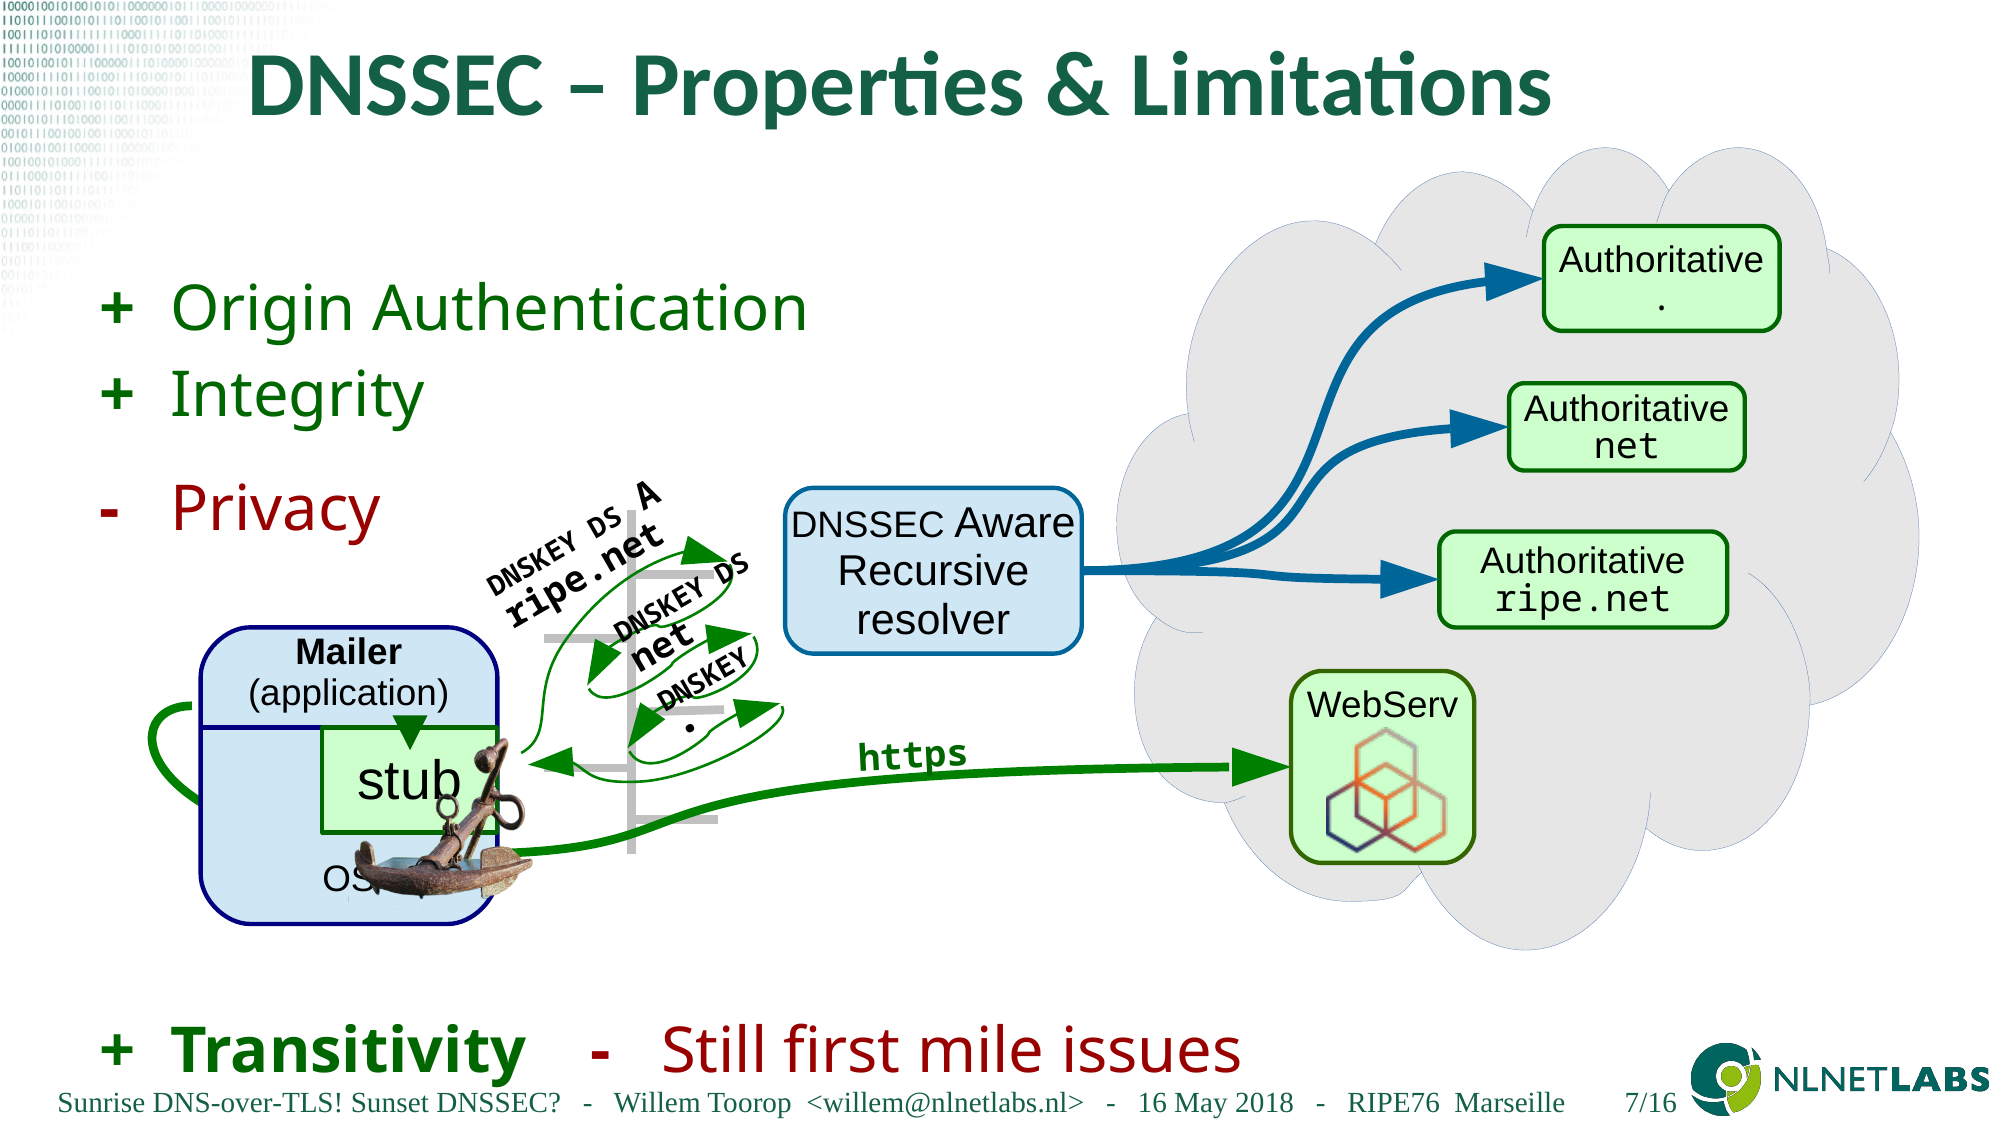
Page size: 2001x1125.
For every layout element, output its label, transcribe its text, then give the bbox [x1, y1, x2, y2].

picture [1691, 1043, 1989, 1116]
list + Origin Authentication + Integrity - Privacy + Transitivity - Still first mile issues [99, 263, 1901, 1099]
picture [1, 1, 1920, 951]
title DNSSEC – Properties & Limitations [99, 44, 1901, 233]
